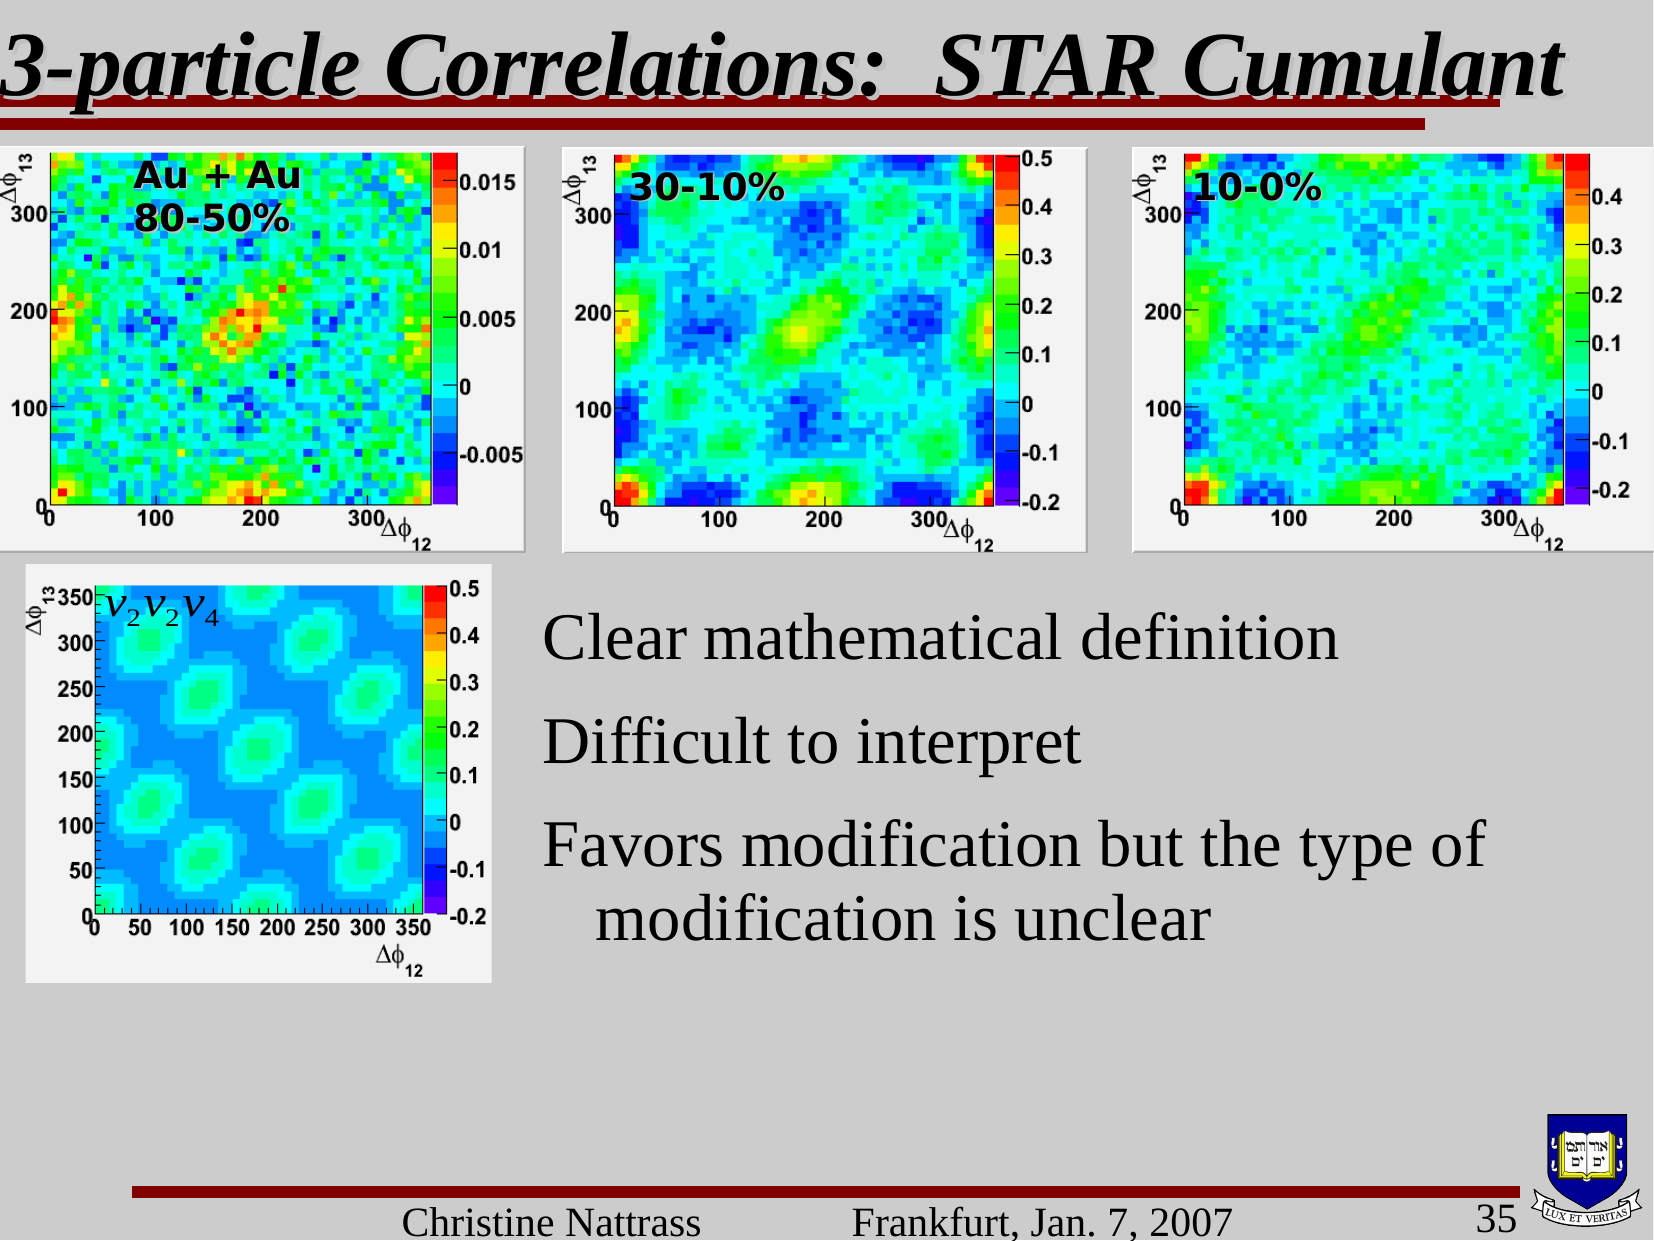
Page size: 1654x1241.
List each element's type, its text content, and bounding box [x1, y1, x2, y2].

text_box 30-10% [613, 157, 801, 217]
title 3-particle Correlations: STAR Cumulant [0, 7, 1613, 121]
picture [1530, 1114, 1643, 1227]
picture [0, 146, 526, 553]
text_box Au + Au 80-50% [118, 145, 344, 249]
picture [1132, 147, 1654, 553]
text_box 10-0% [1176, 157, 1338, 217]
picture [562, 147, 1088, 553]
list Clear mathematical definition Difficult to interpret Favors modification but the type of modification is unclear [525, 600, 1571, 1163]
picture [25, 564, 492, 983]
chart [96, 576, 232, 635]
